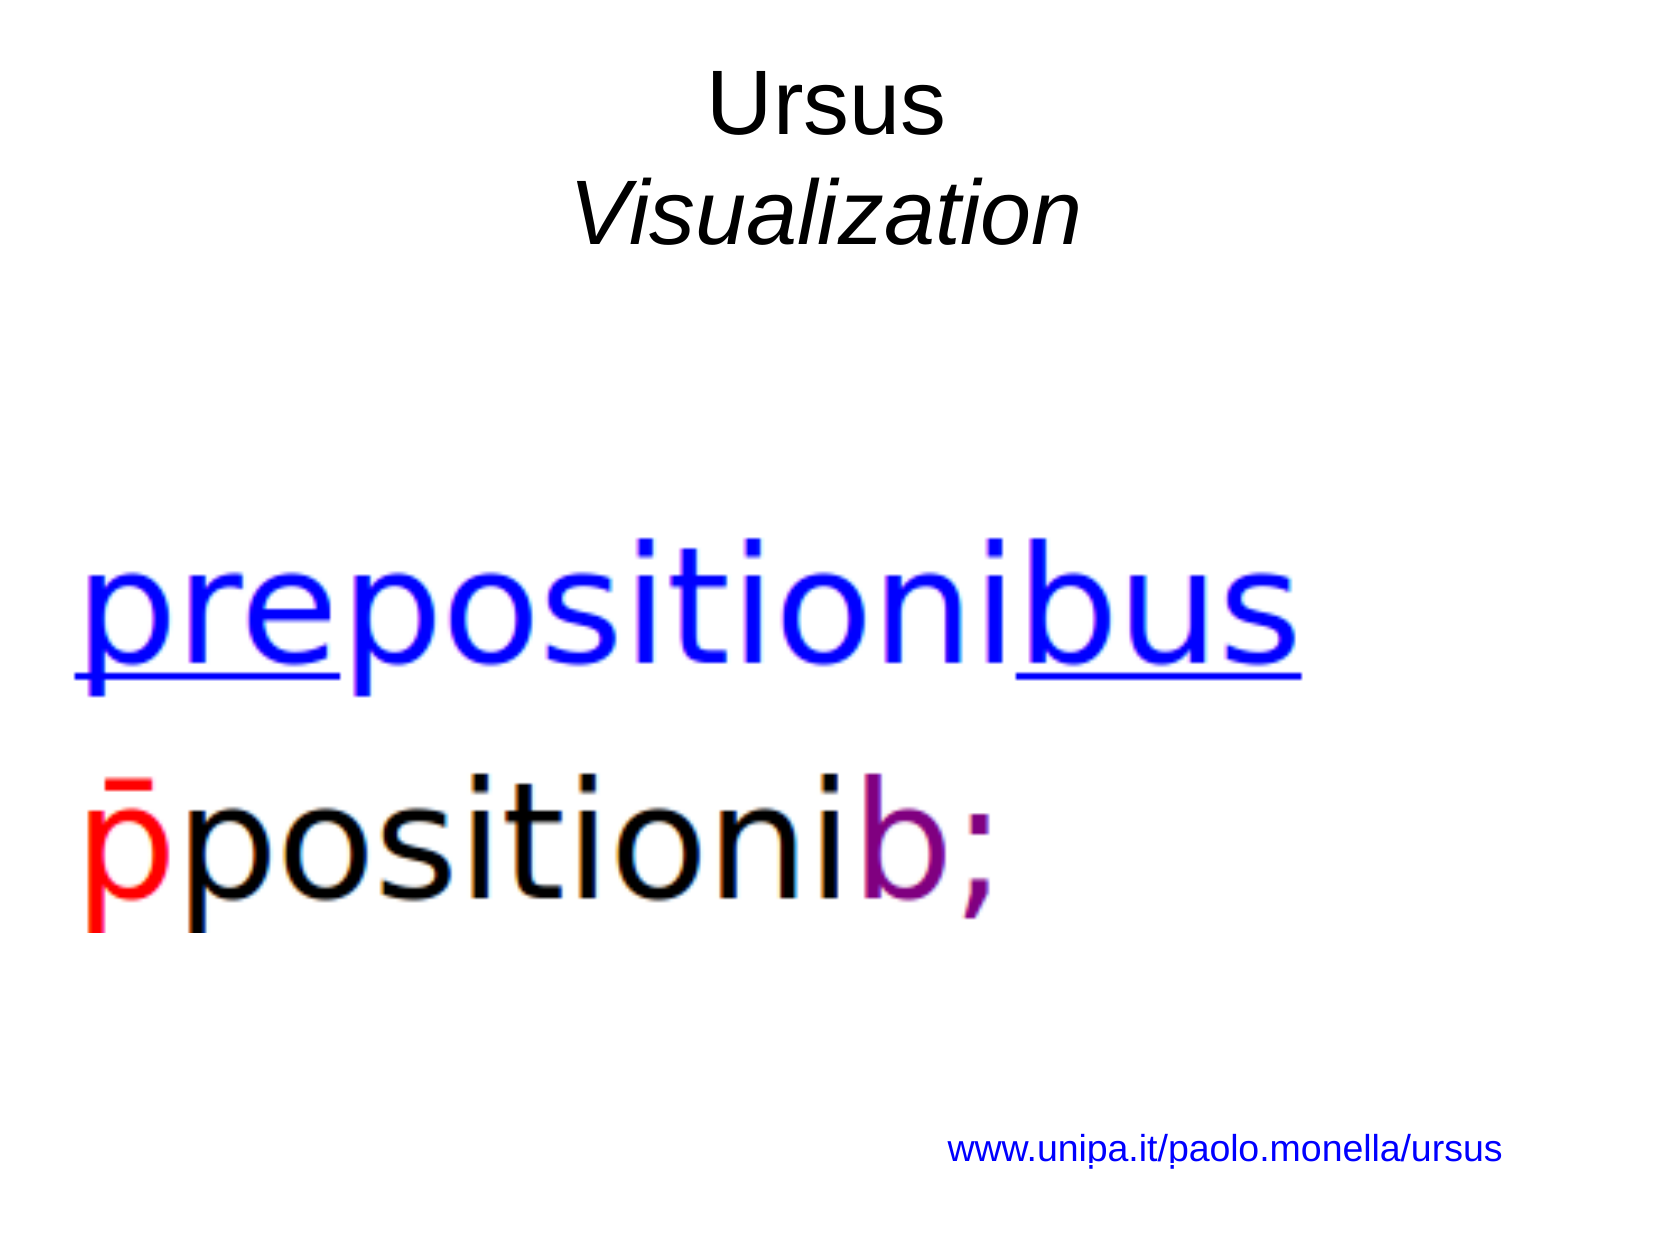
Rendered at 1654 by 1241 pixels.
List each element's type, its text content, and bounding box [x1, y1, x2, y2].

picture [59, 507, 1612, 934]
text_box Ursus Visualization [82, 49, 1571, 257]
text_box www.unipa.it/paolo.monella/ursus [933, 1116, 1548, 1216]
